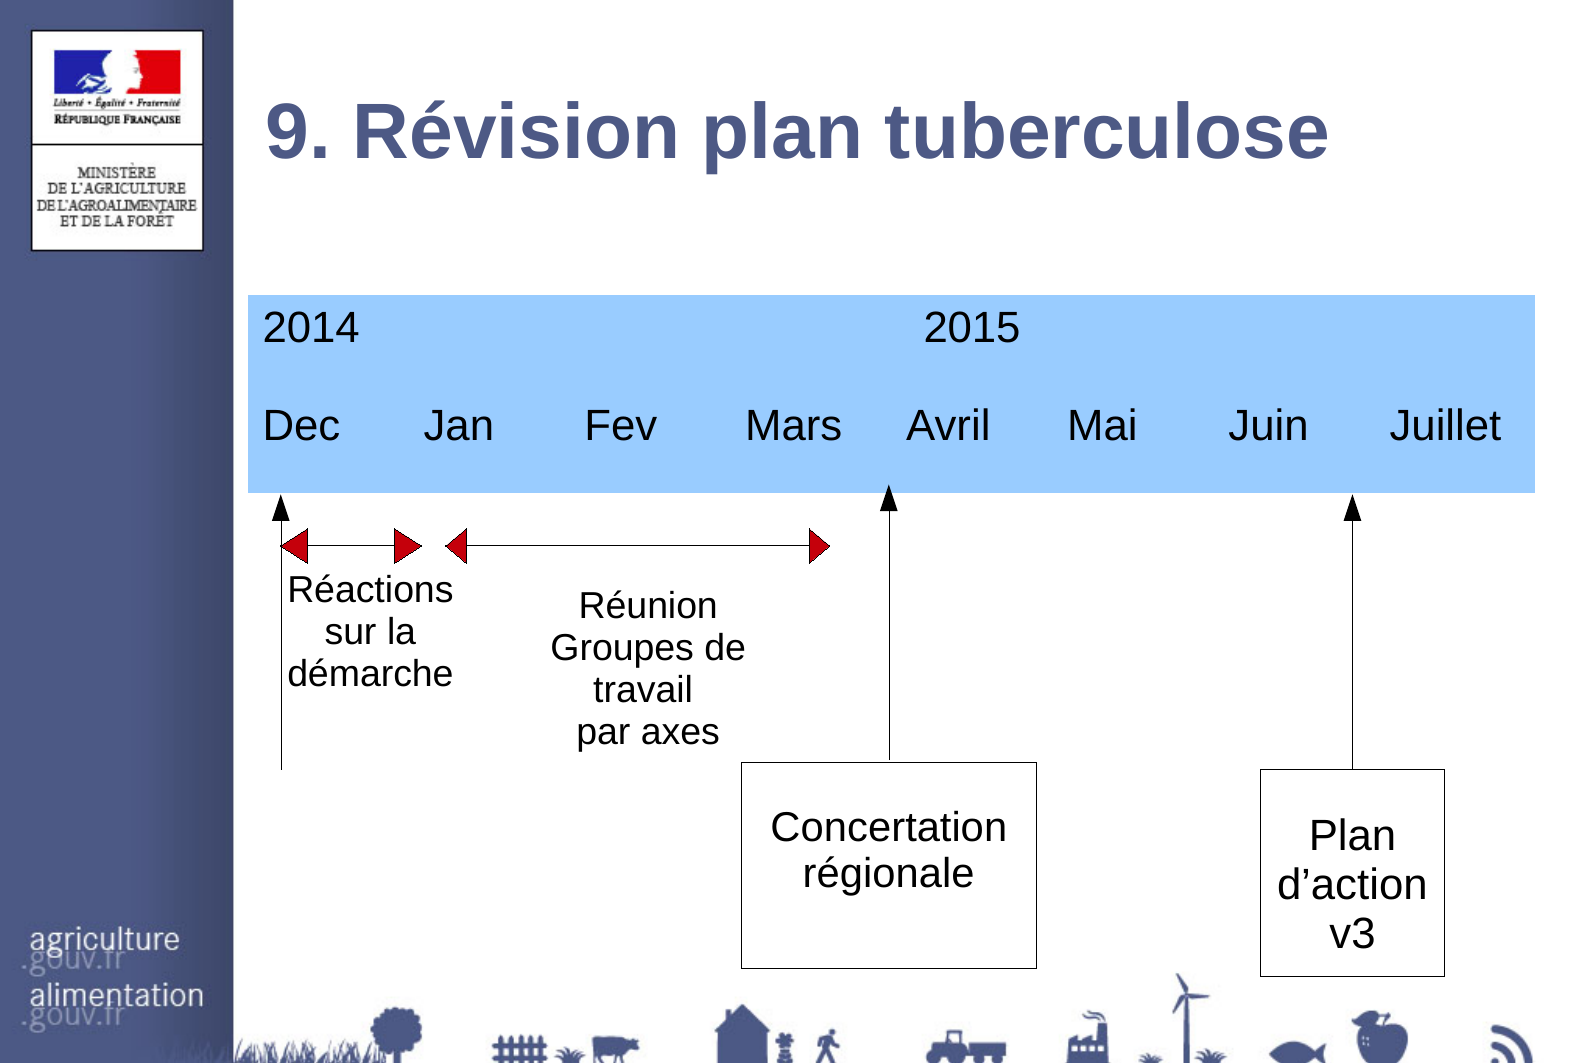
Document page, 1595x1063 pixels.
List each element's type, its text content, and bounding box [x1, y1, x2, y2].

picture [0, 0, 1595, 1063]
table_header 2015 [409, 295, 1535, 394]
text_box Concertation régionale [741, 762, 1037, 969]
table_cell Avril [1048, 394, 1052, 493]
table_cell Juillet [1375, 394, 1535, 493]
table_cell Jan [409, 394, 494, 493]
title 9. Révision plan tuberculose [265, 42, 1536, 220]
text_box [280, 528, 422, 560]
table_header 2014 [248, 295, 409, 394]
text_box [445, 528, 830, 564]
table_cell Juin [1214, 394, 1375, 493]
text_box Plan d’action v3 [1260, 769, 1445, 977]
chart [494, 346, 1048, 503]
table_cell Dec [248, 394, 409, 493]
text_box Réactions sur la démarche [271, 560, 470, 739]
text_box Réunion Groupes de travail par axes [525, 576, 771, 810]
table_cell Mai [1052, 394, 1214, 493]
